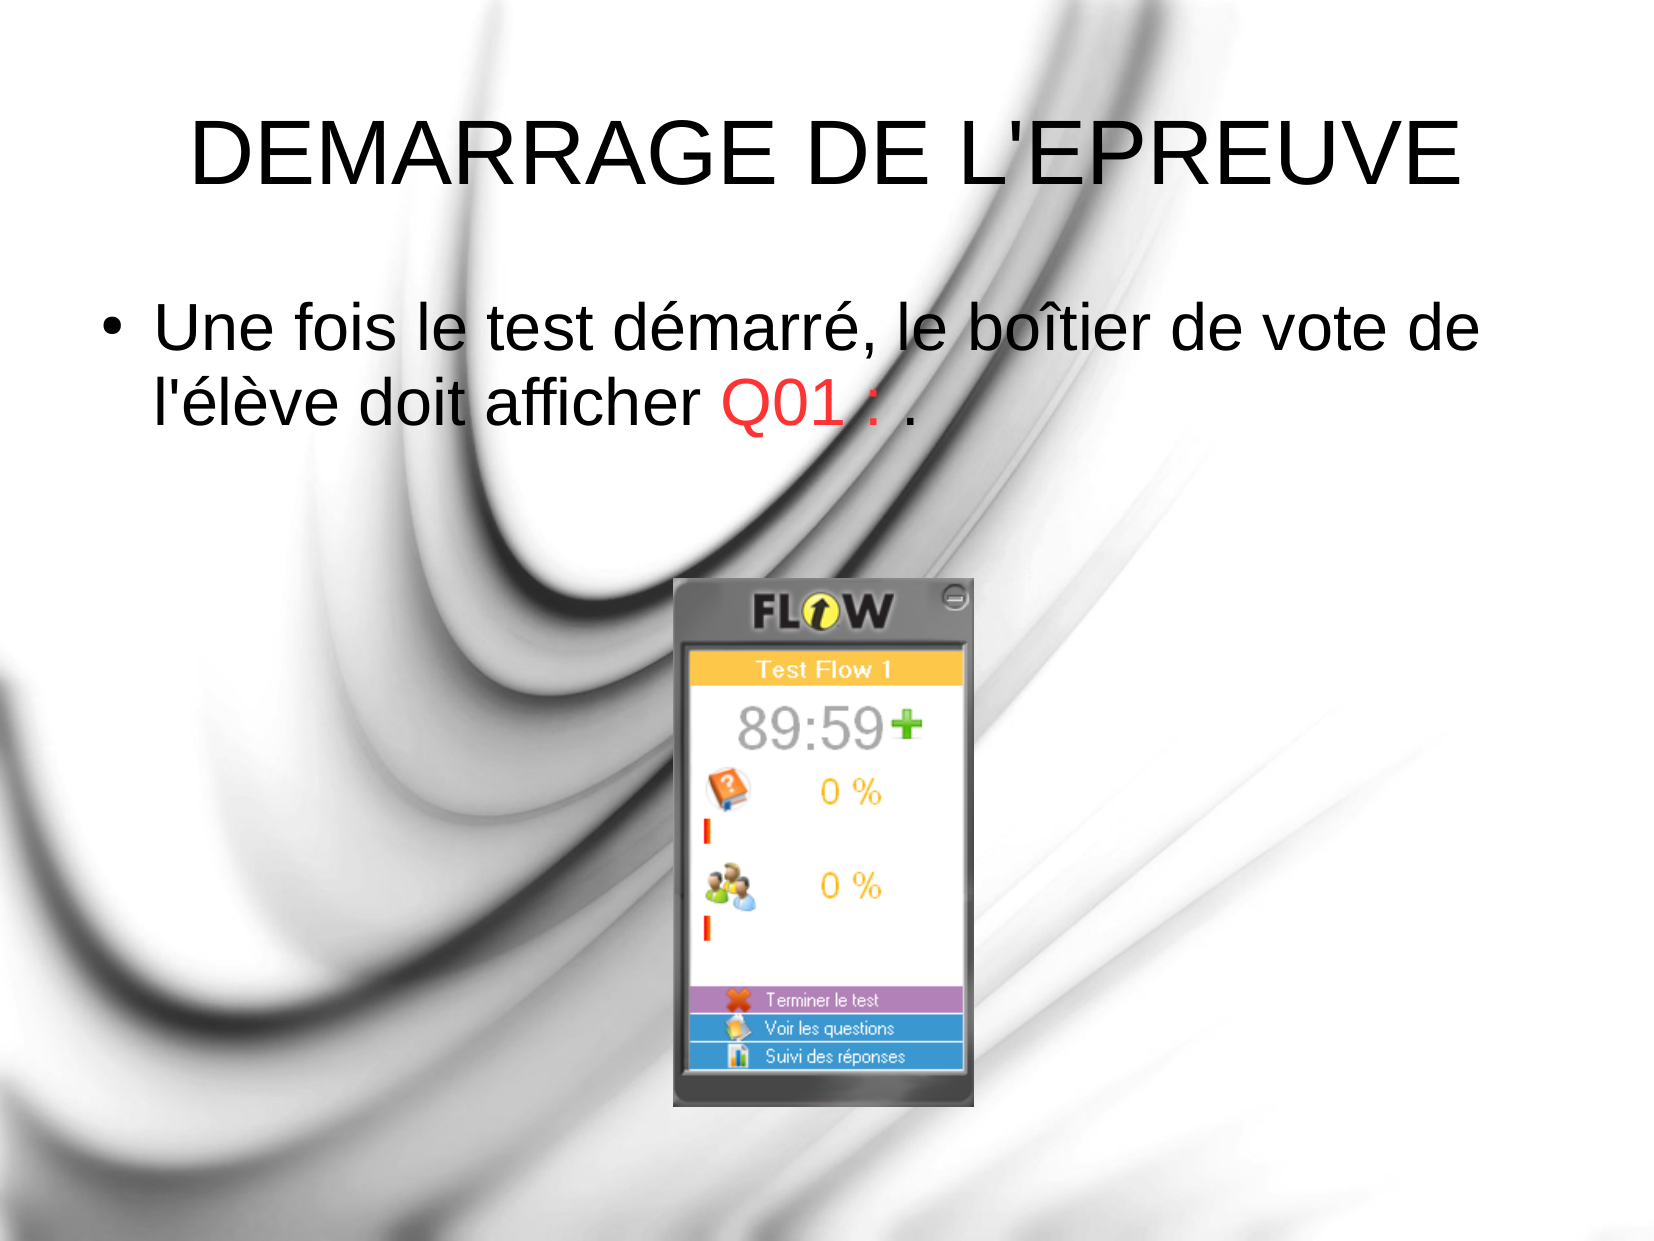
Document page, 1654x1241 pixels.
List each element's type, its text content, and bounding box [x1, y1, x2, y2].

picture [0, 0, 1654, 1241]
title DEMARRAGE DE L'EPREUVE [82, 49, 1571, 257]
list Une fois le test démarré, le boîtier de vote de l'élève doit afficher Q01 : . [82, 290, 1571, 1109]
